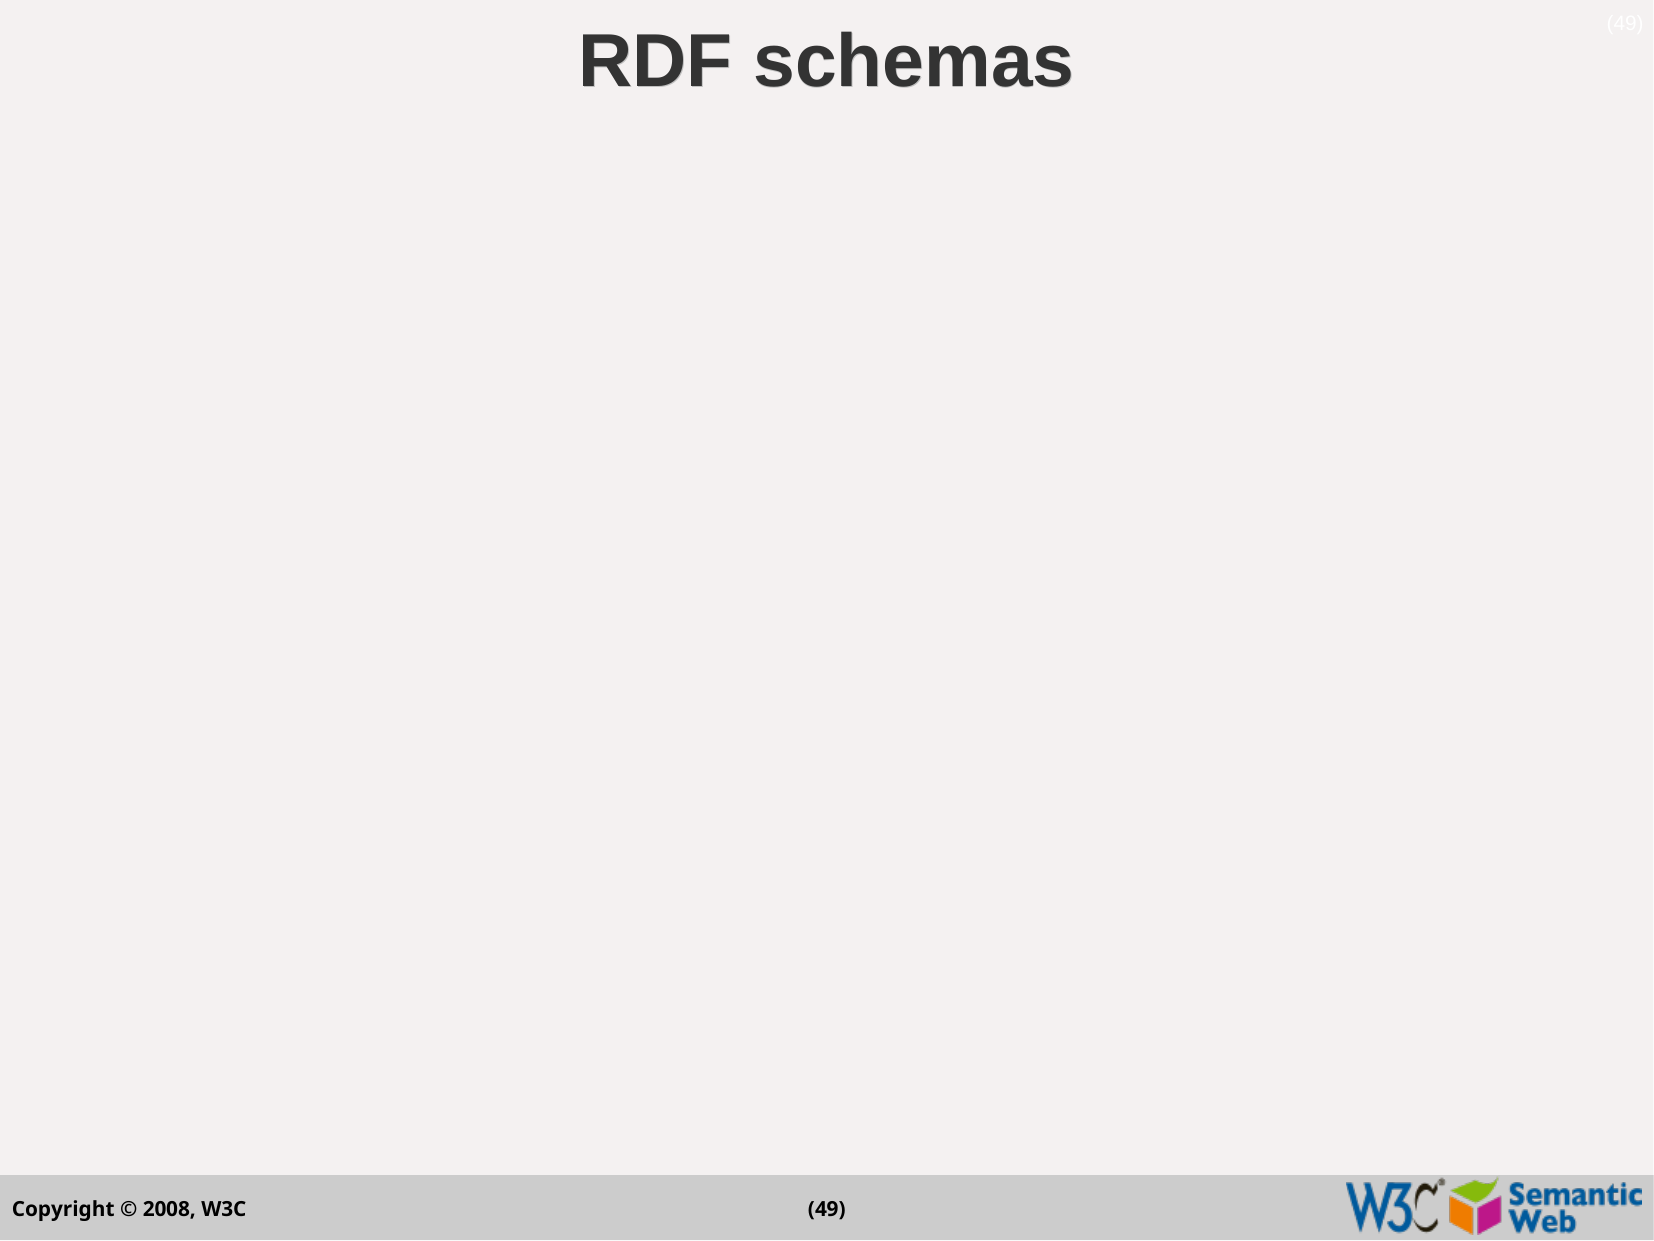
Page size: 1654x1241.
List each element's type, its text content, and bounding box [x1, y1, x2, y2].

title RDF schemas [0, 0, 1654, 119]
picture [1346, 1175, 1642, 1235]
